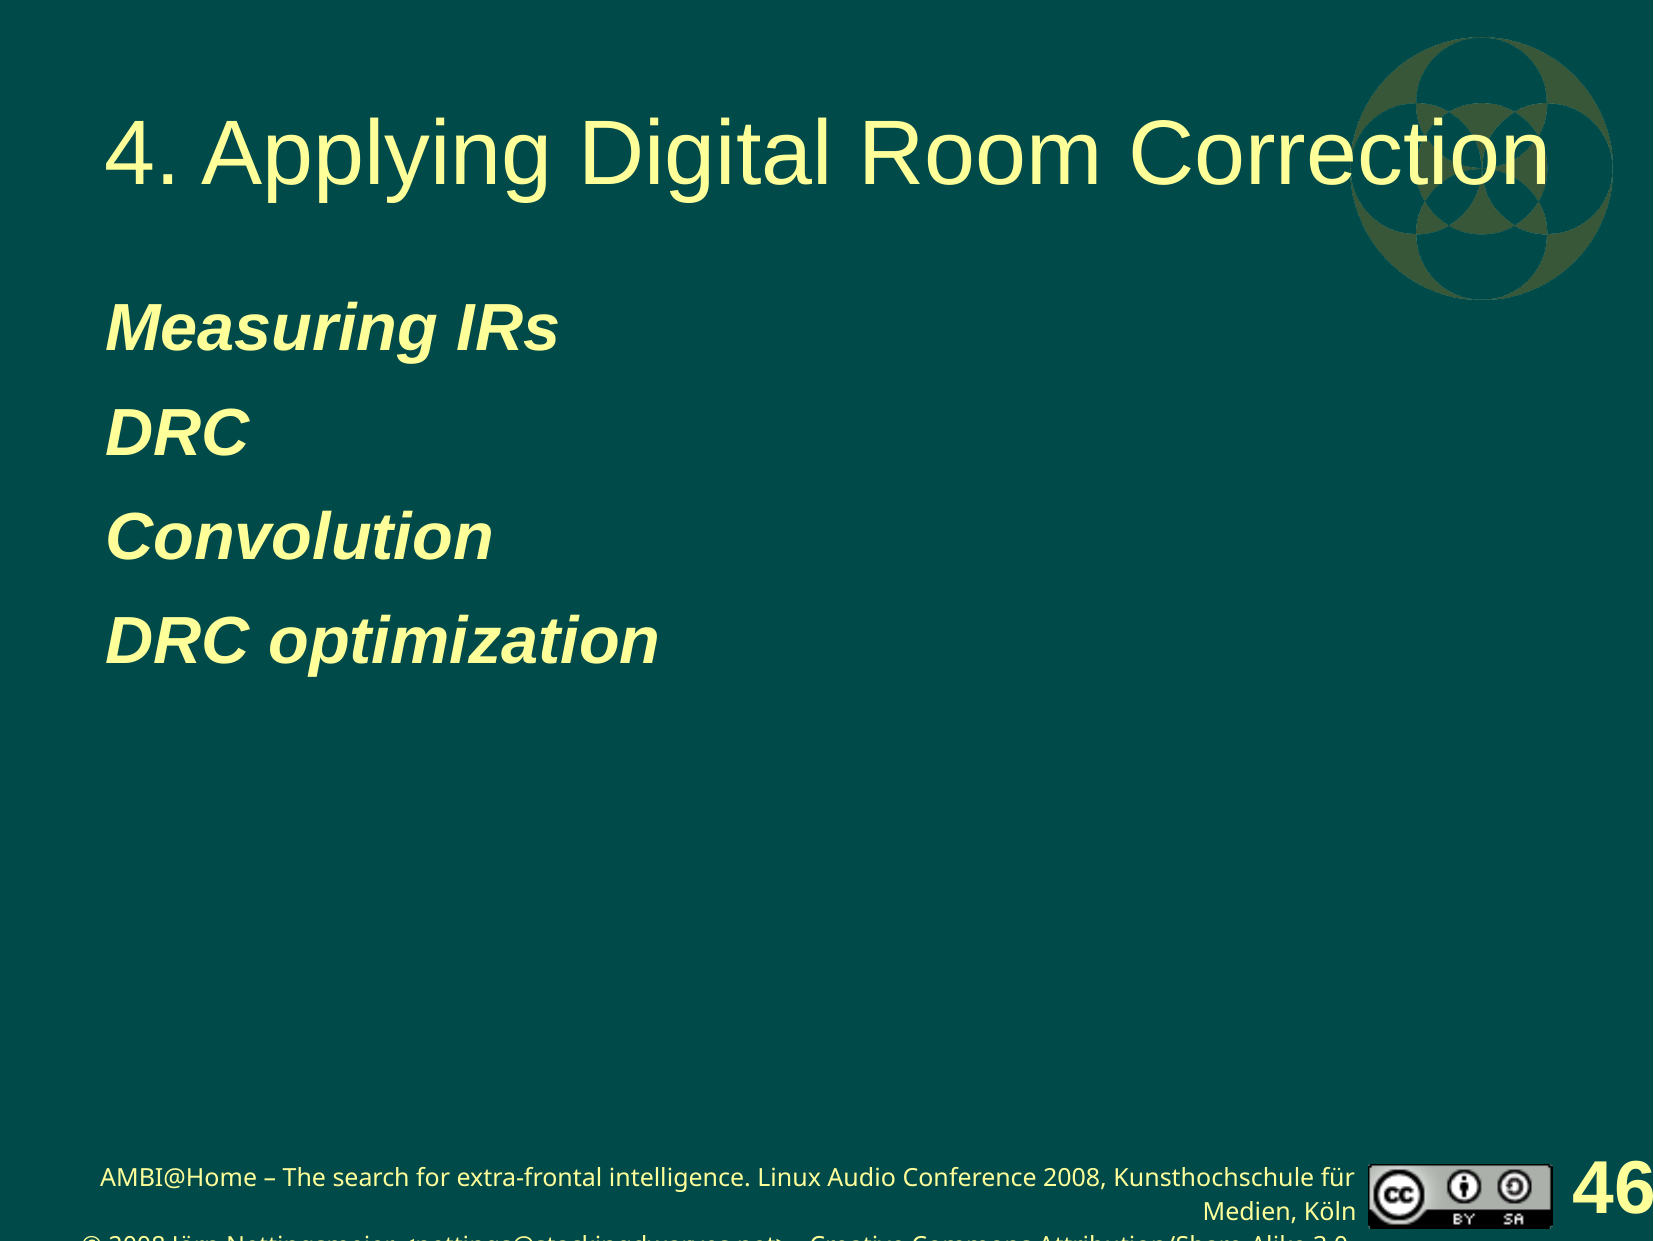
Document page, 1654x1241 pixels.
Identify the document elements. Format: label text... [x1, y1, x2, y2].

title 4. Applying Digital Room Correction [82, 49, 1576, 257]
picture [1368, 1164, 1553, 1229]
picture [1350, 37, 1613, 300]
list Measuring IRs DRC Convolution DRC optimization [82, 290, 1571, 1109]
